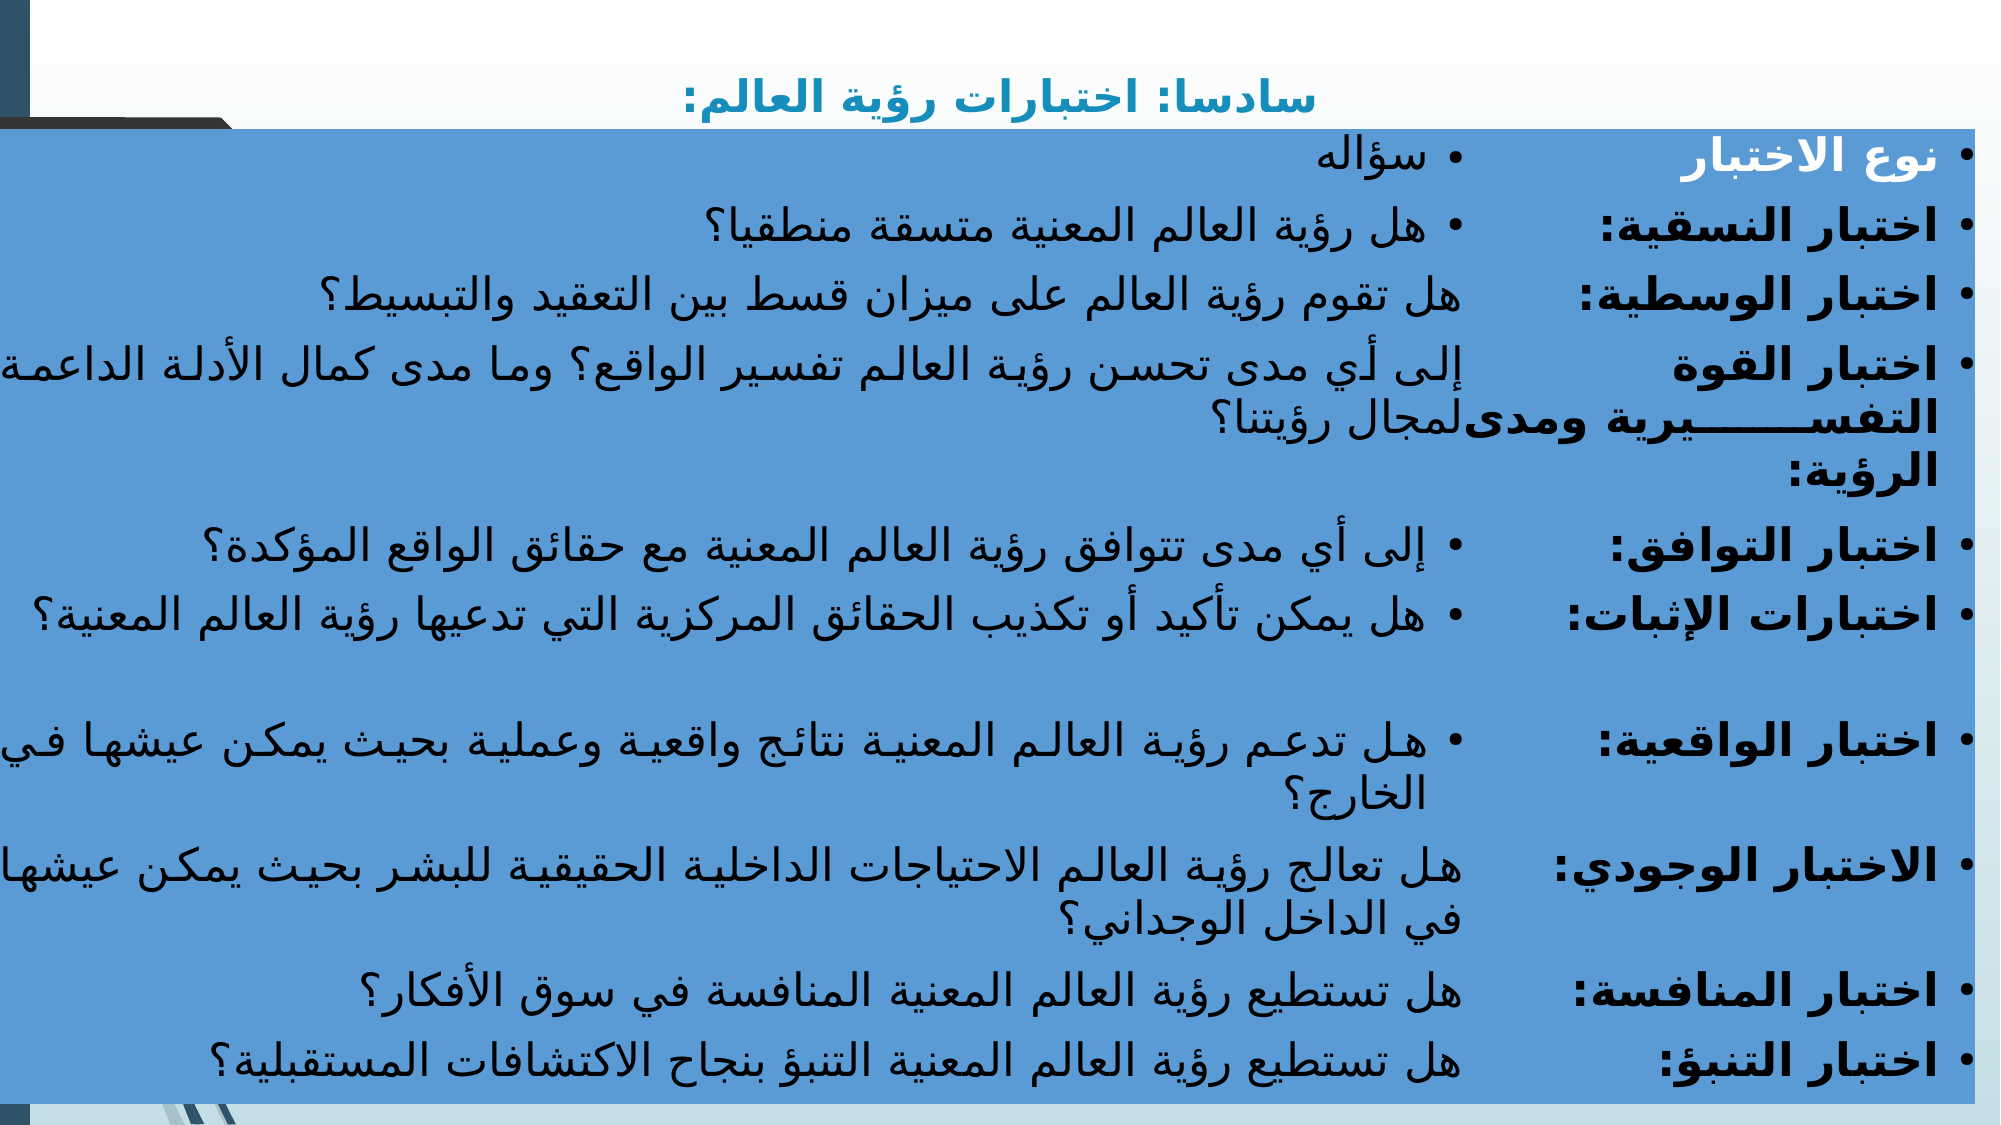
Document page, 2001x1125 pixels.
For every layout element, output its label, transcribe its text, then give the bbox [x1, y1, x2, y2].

table_cell هل تدعم رؤية العالم المعنية نتائج واقعية وعملية بحيث يمكن عيشها في الخارج؟ [0, 714, 1464, 839]
table_cell هل تعالج رؤية العالم الاحتياجات الداخلية الحقيقية للبشر بحيث يمكن عيشها في الداخل الوجداني؟ [0, 839, 1464, 964]
table_cell هل يمكن تأكيد أو تكذيب الحقائق المركزية التي تدعيها رؤية العالم المعنية؟ [0, 588, 1464, 714]
table_cell هل تستطيع رؤية العالم المعنية التنبؤ بنجاح الاكتشافات المستقبلية؟ [0, 1034, 1464, 1104]
table_cell اختبار التنبؤ: [1464, 1034, 1975, 1104]
table_cell اختبار القوة التفسيرية ومدى الرؤية: [1464, 338, 1975, 519]
table_cell اختبار الوسطية: [1464, 268, 1975, 338]
title سادسا: اختبارات رؤية العالم: [137, 59, 1863, 129]
table_cell هل تقوم رؤية العالم على ميزان قسط بين التعقيد والتبسيط؟ [0, 268, 1464, 338]
table_cell اختبار المنافسة: [1464, 964, 1975, 1034]
table_cell اختبار الواقعية: [1464, 714, 1975, 839]
table_cell اختبار النسقية: [1464, 198, 1975, 268]
table_header نوع الاختبار [1464, 129, 1975, 198]
table_cell اختبارات الإثبات: [1464, 588, 1975, 714]
table_cell إلى أي مدى تحسن رؤية العالم تفسير الواقع؟ وما مدى كمال الأدلة الداعمة لمجال رؤيتنا؟ [0, 338, 1464, 519]
table_cell اختبار التوافق: [1464, 519, 1975, 588]
table_cell إلى أي مدى تتوافق رؤية العالم المعنية مع حقائق الواقع المؤكدة؟ [0, 519, 1464, 588]
table_cell هل رؤية العالم المعنية متسقة منطقيا؟ [0, 198, 1464, 268]
table_header سؤاله [0, 129, 1464, 198]
table_cell هل تستطيع رؤية العالم المعنية المنافسة في سوق الأفكار؟ [0, 964, 1464, 1034]
table_cell الاختبار الوجودي: [1464, 839, 1975, 964]
